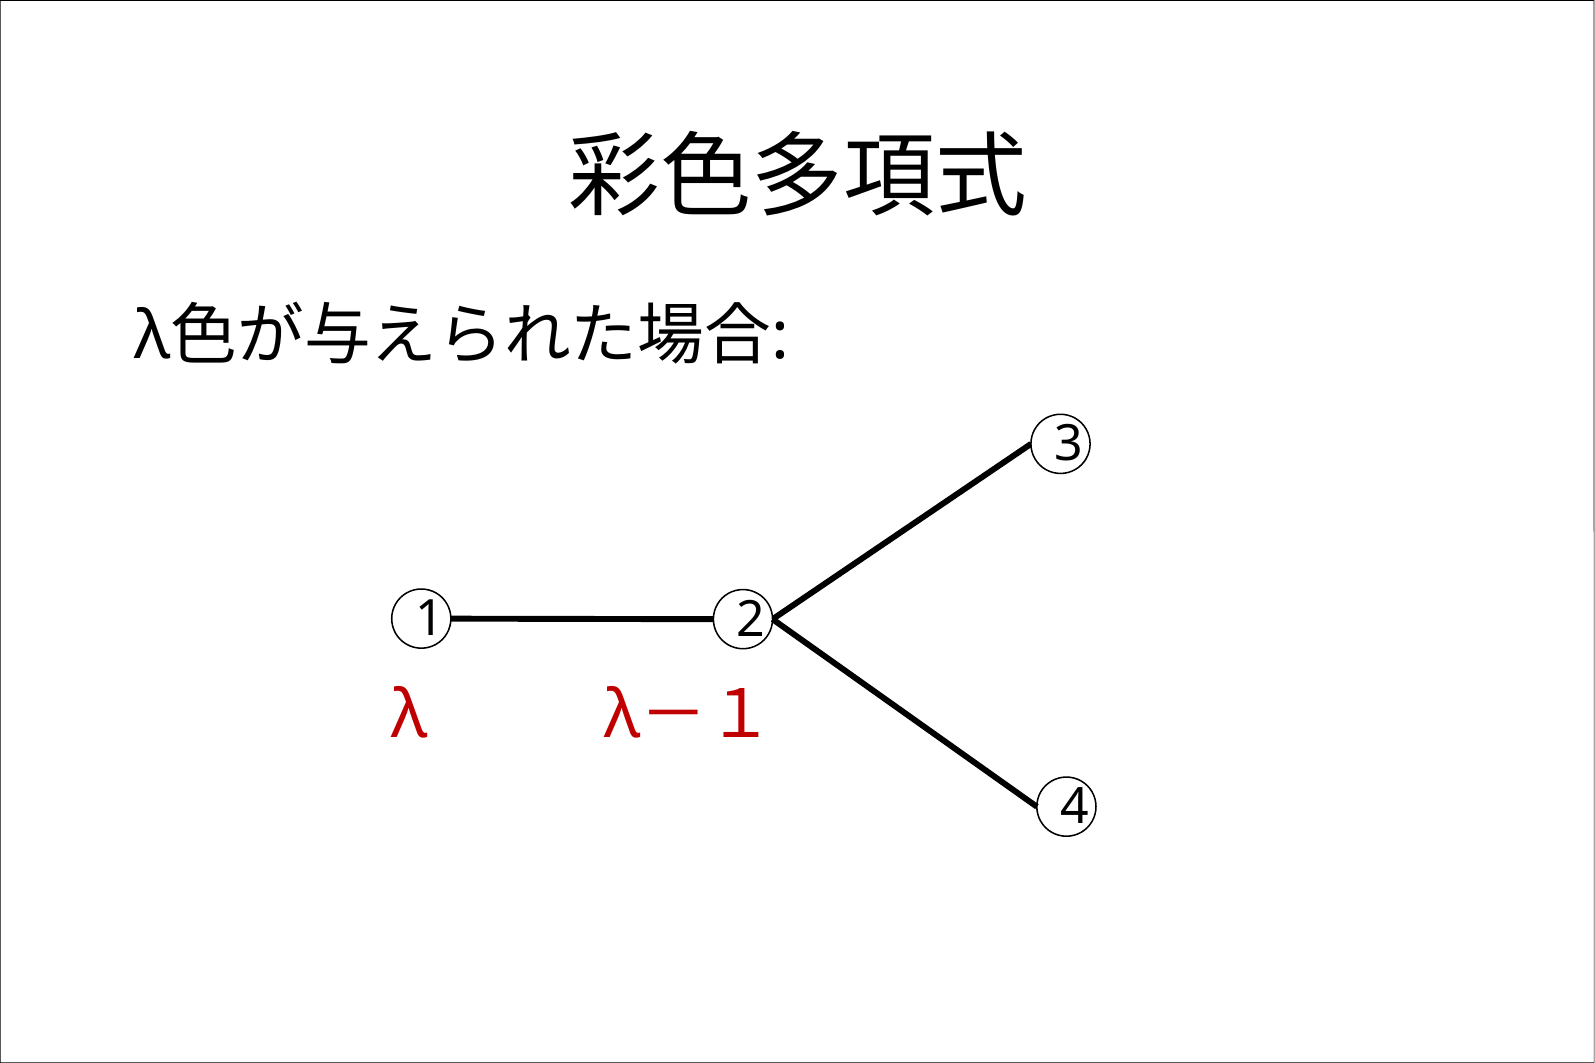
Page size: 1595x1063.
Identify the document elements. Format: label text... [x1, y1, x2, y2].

text_box 2 [713, 589, 773, 649]
text_box λ－１ [587, 674, 822, 792]
text_box 1 [391, 589, 451, 649]
text_box 彩色多項式 [117, 77, 1479, 276]
text_box 4 [1036, 777, 1097, 837]
text_box λ色が与えられた場合: [117, 295, 1479, 414]
text_box 3 [1030, 414, 1091, 474]
text_box λ [374, 674, 587, 792]
